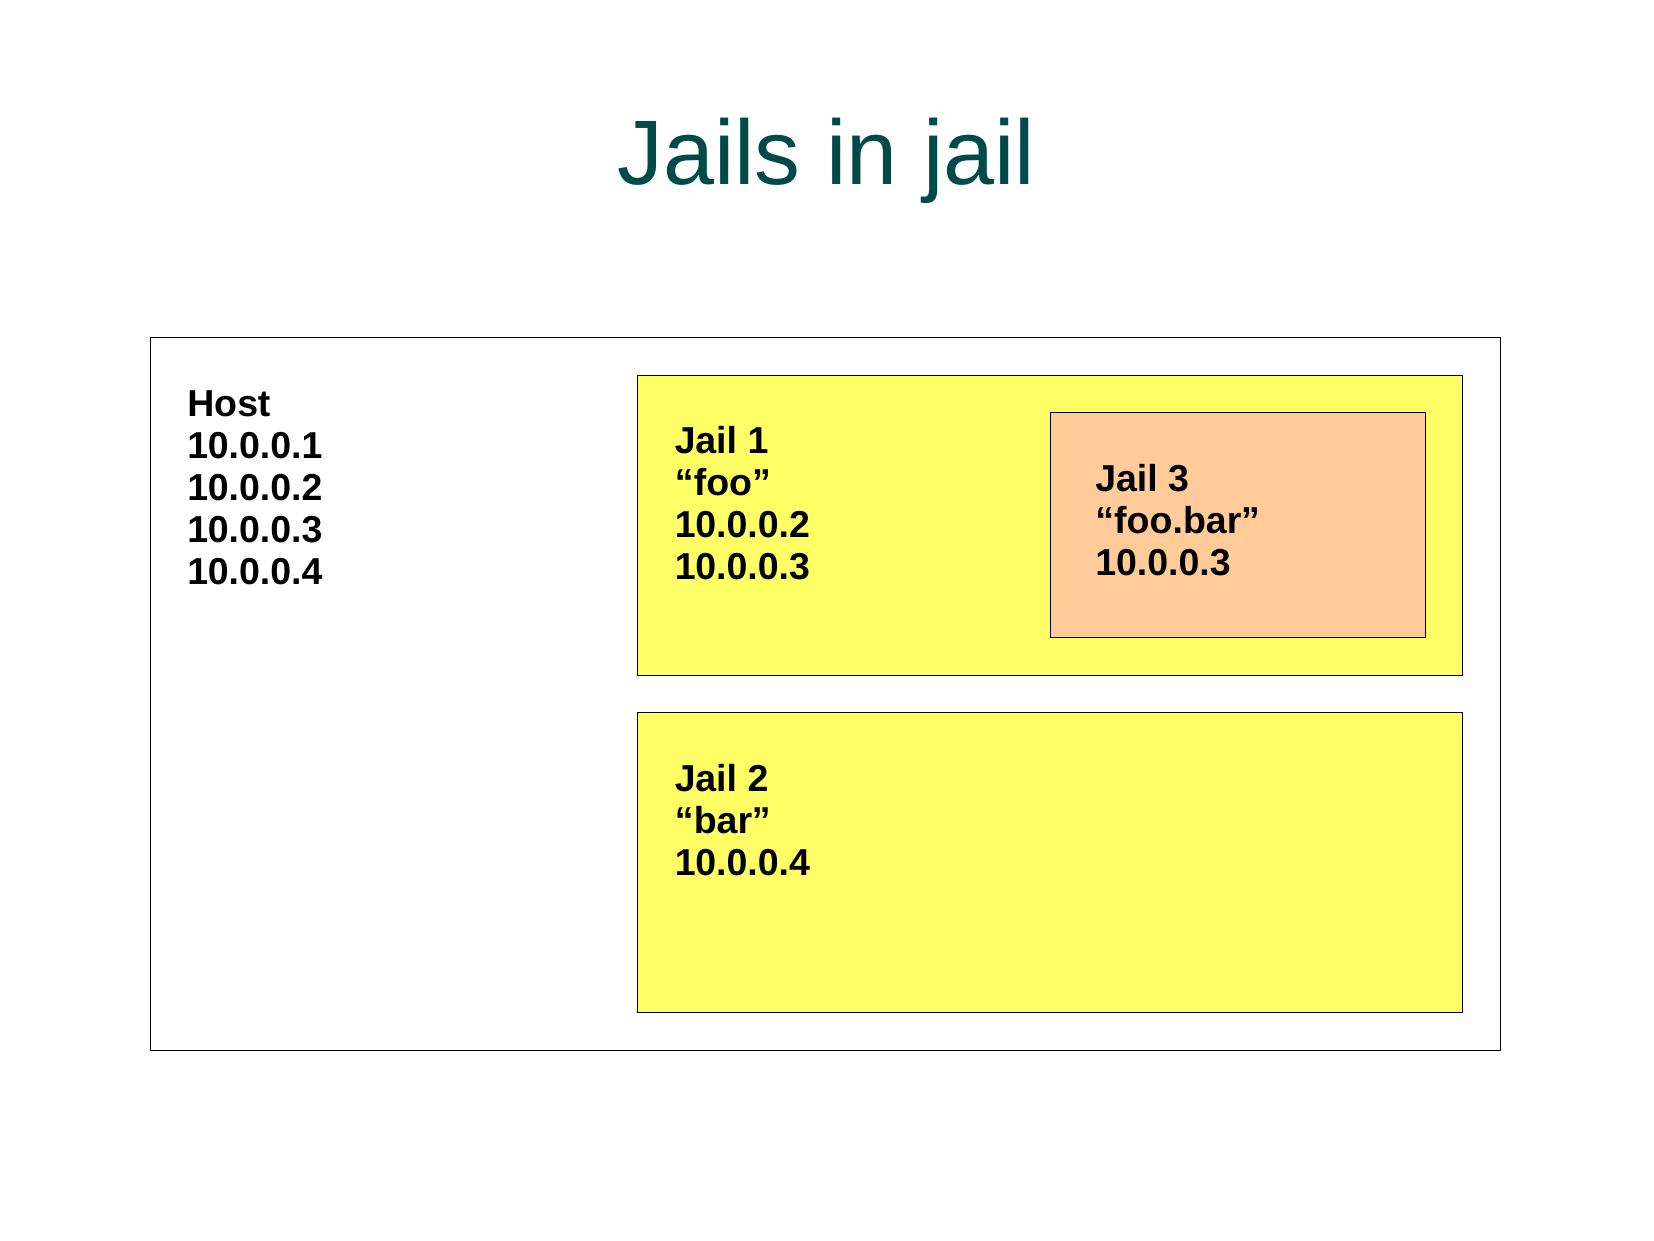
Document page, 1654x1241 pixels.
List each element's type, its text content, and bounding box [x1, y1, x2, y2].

text_box Host 10.0.0.1 10.0.0.2 10.0.0.3 10.0.0.4 [172, 375, 338, 600]
text_box [150, 337, 1501, 1051]
text_box Jail 1 “foo” 10.0.0.2 10.0.0.3 [660, 412, 826, 596]
text_box Jail 3 “foo.bar” 10.0.0.3 [1080, 450, 1276, 633]
title Jails in jail [82, 56, 1571, 250]
text_box Jail 2 “bar” 10.0.0.4 [660, 750, 826, 933]
